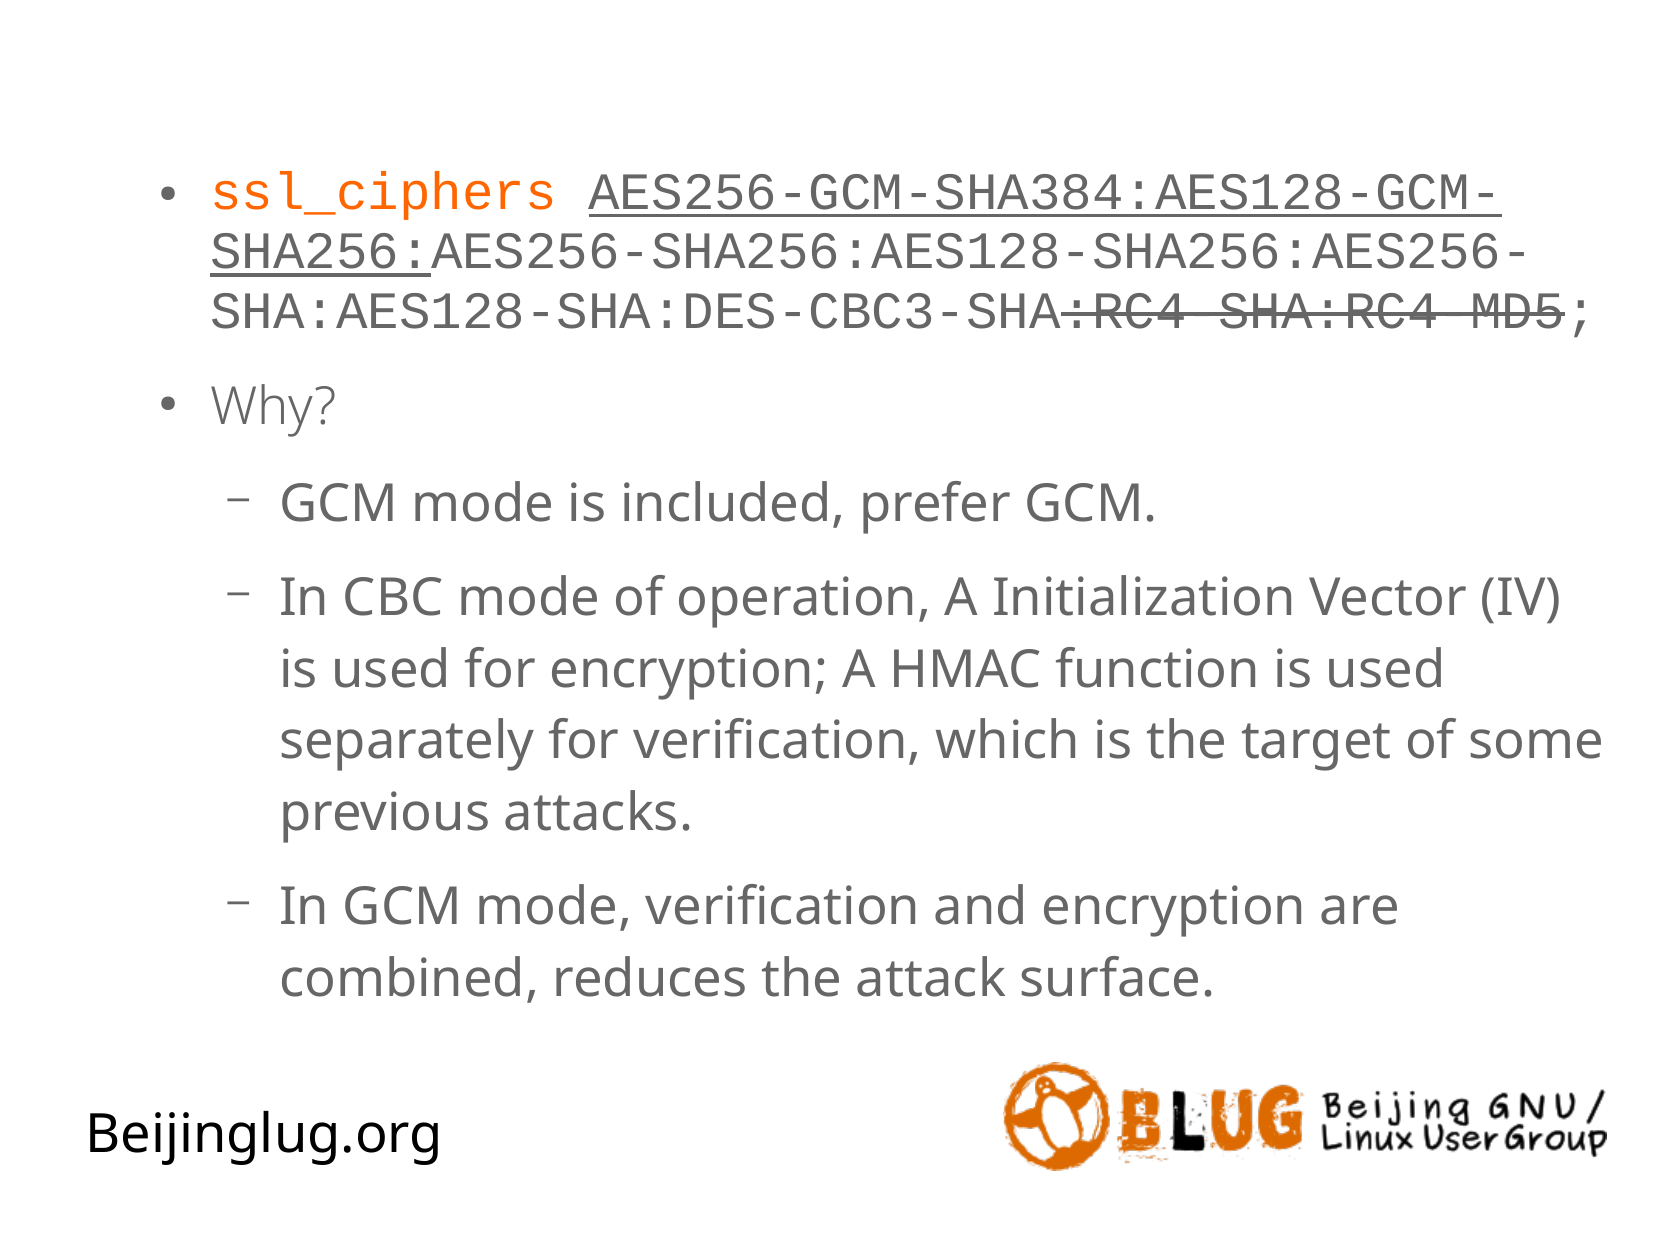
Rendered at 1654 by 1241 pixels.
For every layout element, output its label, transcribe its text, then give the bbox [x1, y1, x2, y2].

list ssl_ciphers AES256-GCM-SHA384:AES128-GCM-SHA256:AES256-SHA256:AES128-SHA256:AES256-SHA:AES128-SHA:DES-CBC3-SHA:RC4-SHA:RC4-MD5; Why? GCM mode is included, prefer GCM. In CBC mode of operation, A Initialization Vector (IV) is used for encryption; A HMAC function is used separately for verification, which is the target of some previous attacks. In GCM mode, verification and encryption are combined, reduces the attack surface. [141, 165, 1615, 1073]
picture [1003, 1073, 1607, 1171]
